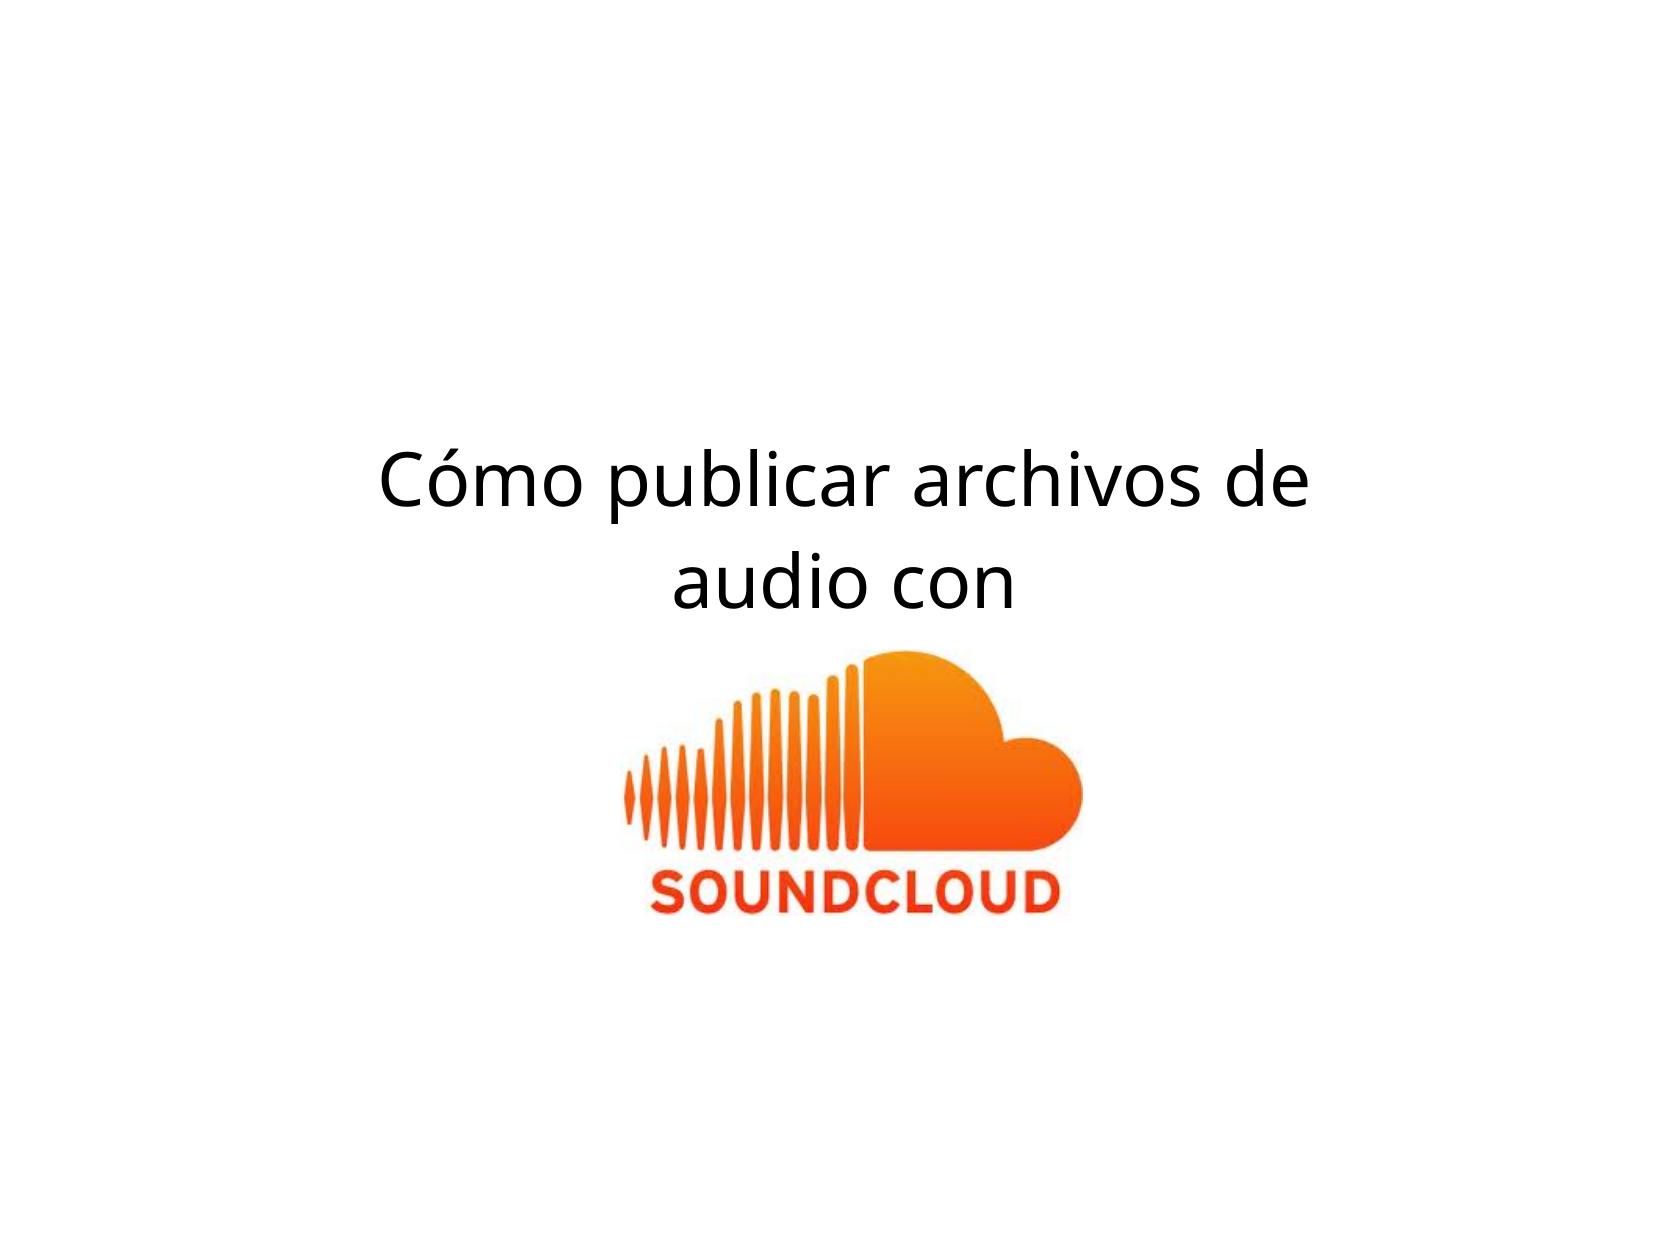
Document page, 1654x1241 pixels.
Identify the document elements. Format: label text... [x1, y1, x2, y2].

picture [620, 649, 1083, 916]
title Cómo publicar archivos de audio con [349, 383, 1341, 674]
